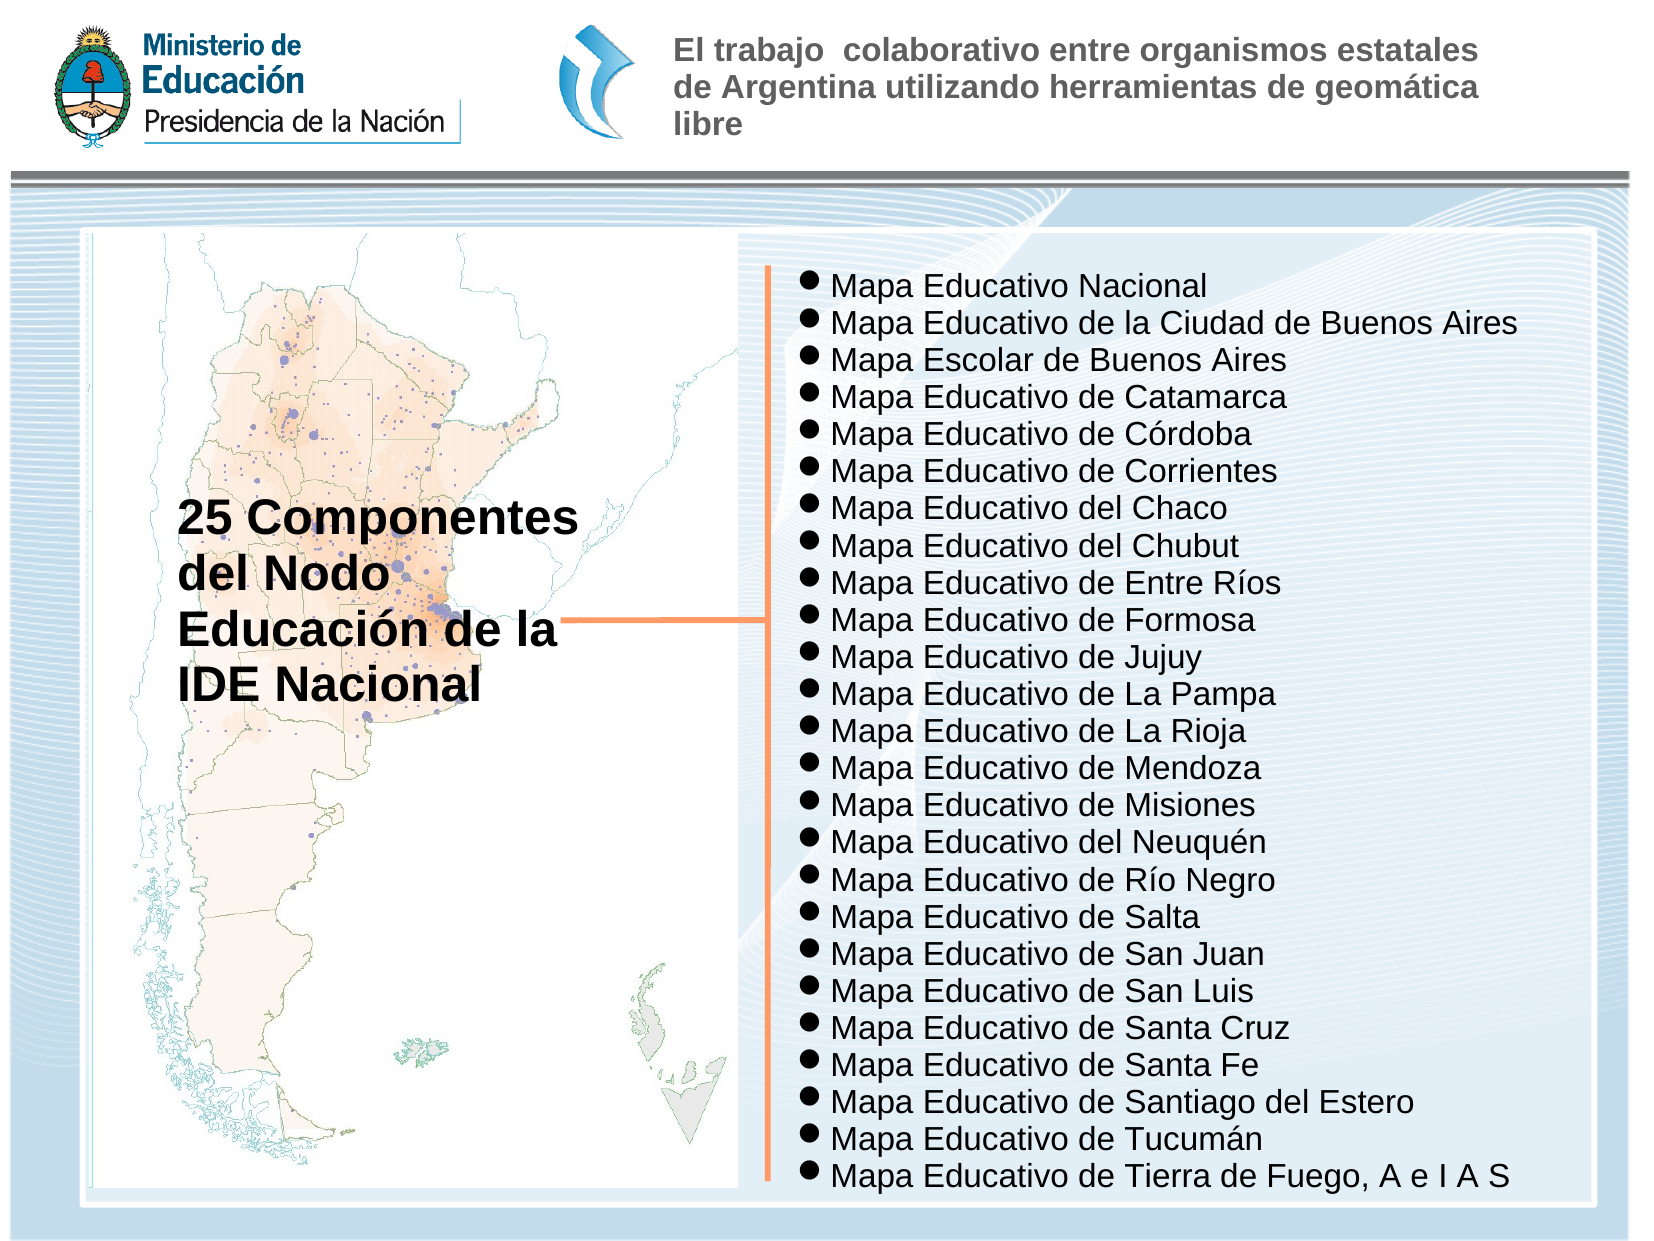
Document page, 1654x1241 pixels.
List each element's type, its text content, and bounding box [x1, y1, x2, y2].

text_box [82, 230, 1595, 1205]
text_box 25 Componentes del Nodo Educación de la IDE Nacional [177, 555, 638, 644]
text_box Mapa Educativo Nacional Mapa Educativo de la Ciudad de Buenos Aires Mapa Escolar de Buenos Aires Mapa Educativo de Catamarca Mapa Educativo de Córdoba Mapa Educativo de Corrientes Mapa Educativo del Chaco Mapa Educativo del Chubut Mapa Educativo de Entre Ríos Mapa Educativo de Formosa Mapa Educativo de Jujuy Mapa Educativo de La Pampa Mapa Educativo de La Rioja Mapa Educativo de Mendoza Mapa Educativo de Misiones Mapa Educativo del Neuquén Mapa Educativo de Río Negro Mapa Educativo de Salta Mapa Educativo de San Juan Mapa Educativo de San Luis Mapa Educativo de Santa Cruz Mapa Educativo de Santa Fe Mapa Educativo de Santiago del Estero Mapa Educativo de Tucumán Mapa Educativo de Tierra de Fuego, A e I A S [797, 265, 1565, 1198]
text_box El trabajo colaborativo entre organismos estatales de Argentina utilizando herramientas de geomática libre [673, 0, 1512, 172]
picture [0, 17, 1642, 1241]
